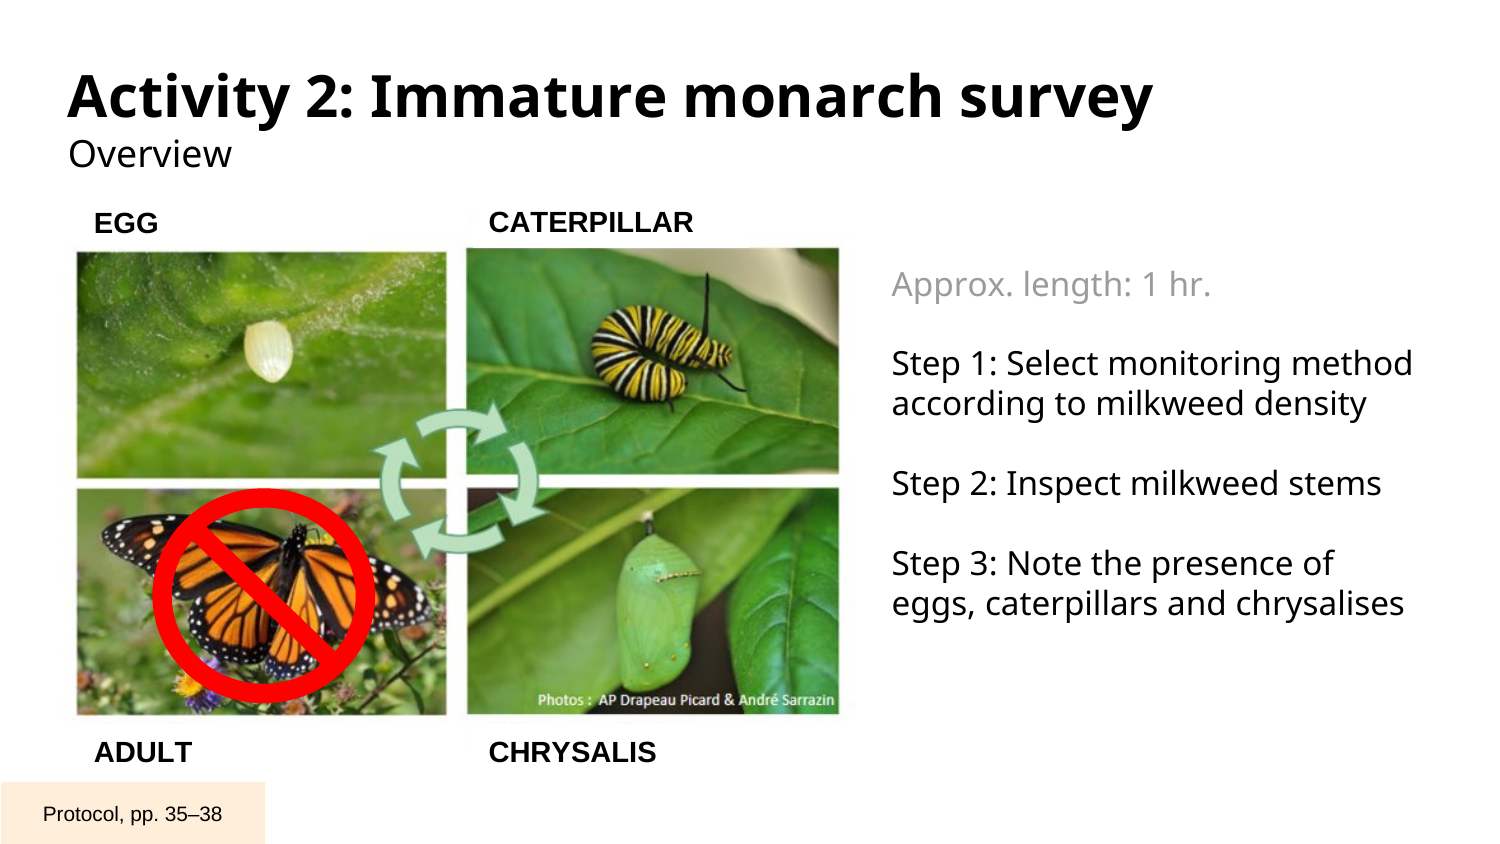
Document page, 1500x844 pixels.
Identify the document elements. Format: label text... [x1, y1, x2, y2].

text_box EGG [79, 197, 245, 248]
text_box Activity 2: Immature monarch survey Overview [52, 44, 1437, 191]
picture [41, 192, 856, 763]
text_box ADULT [79, 724, 355, 779]
text_box Approx. length: 1 hr. Step 1: Select monitoring method according to milkweed density Step 2: Inspect milkweed stems Step 3: Note the presence of eggs, caterpillars and chrysalises [856, 247, 1436, 642]
text_box Protocol, pp. 35–38 [1, 782, 265, 844]
text_box CATERPILLAR [473, 193, 749, 248]
text_box CHRYSALIS [473, 724, 749, 779]
text_box [153, 489, 375, 703]
